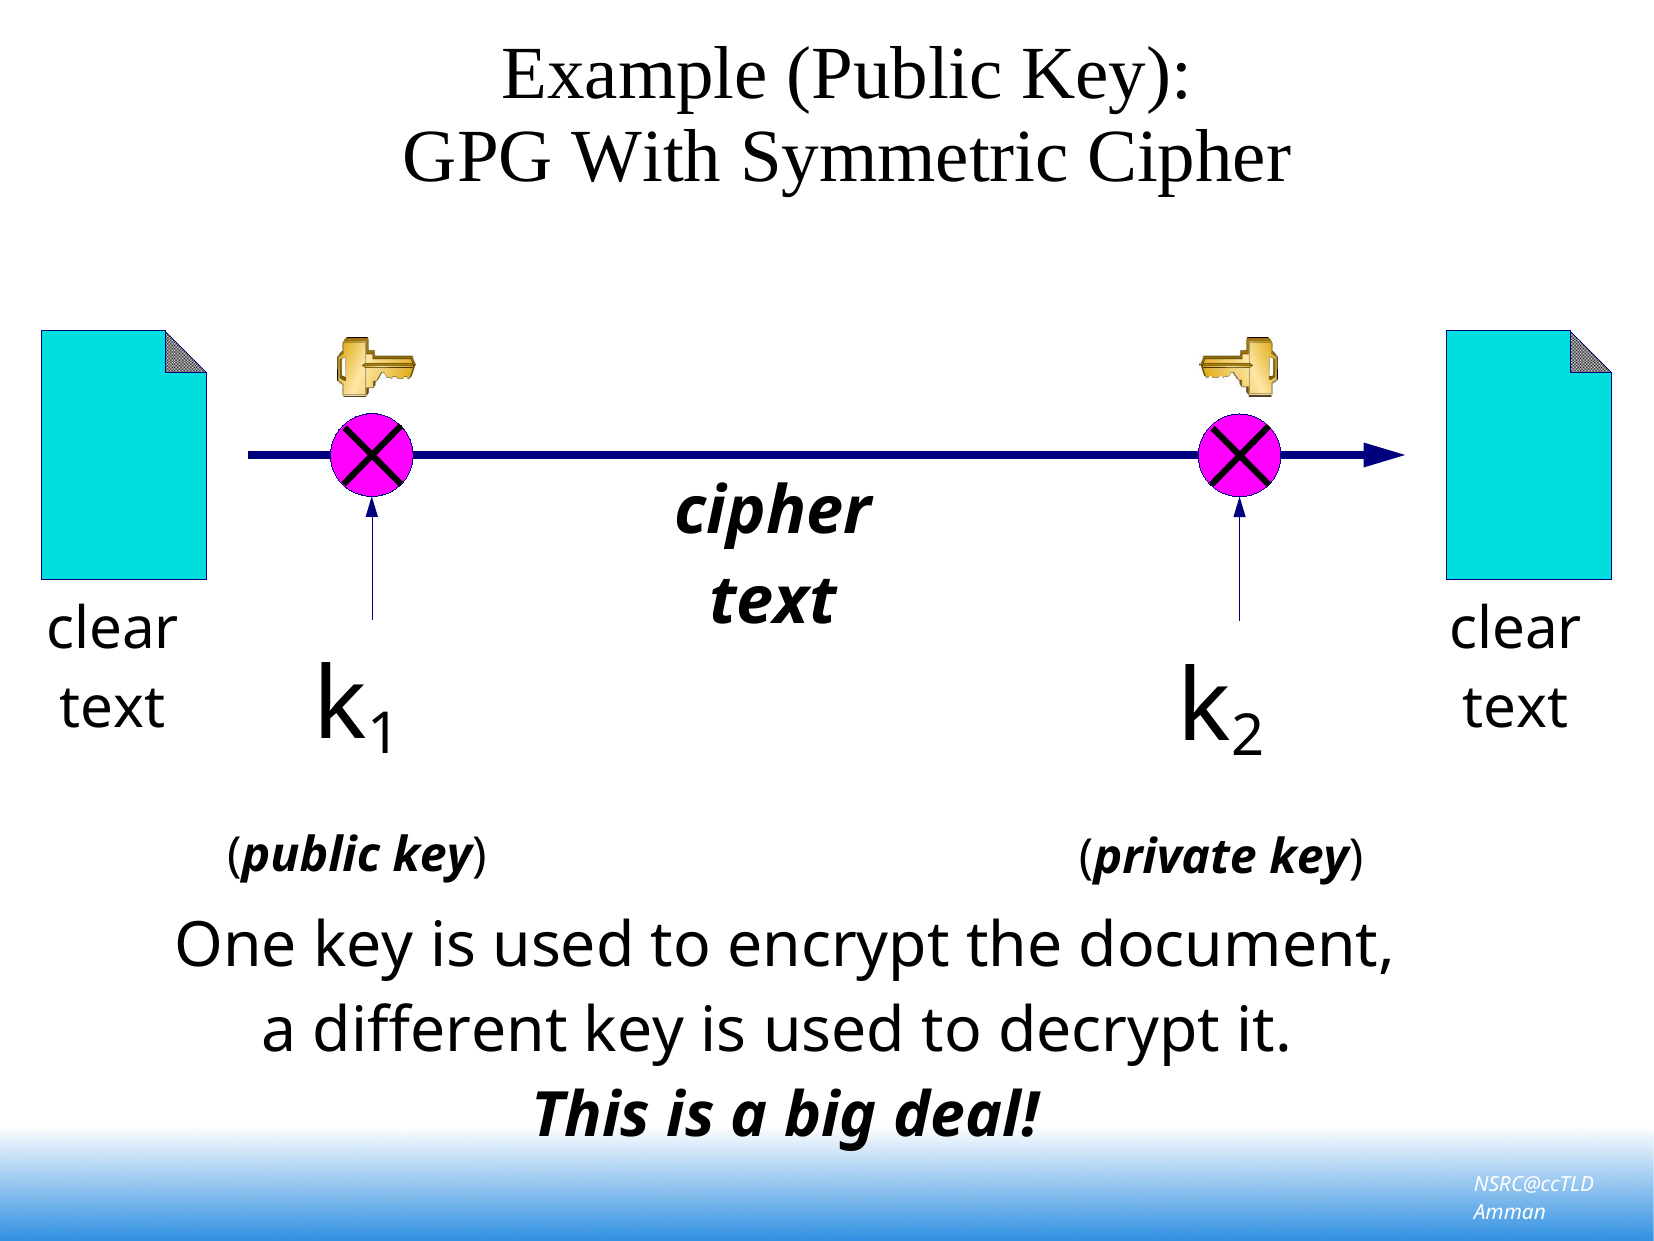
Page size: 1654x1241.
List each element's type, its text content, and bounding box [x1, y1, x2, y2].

text_box [1245, 429, 1281, 482]
picture [337, 337, 416, 397]
text_box One key is used to encrypt the document, a different key is used to decrypt it. This is a big deal! [174, 899, 1397, 1155]
text_box clear text [46, 585, 179, 745]
text_box clear text [1449, 586, 1583, 746]
text_box [1446, 330, 1612, 580]
picture [0, 1124, 1654, 1241]
picture [1199, 337, 1278, 397]
text_box k2 (private key) [1078, 633, 1364, 888]
text_box [330, 413, 398, 497]
text_box [41, 330, 207, 580]
text_box [1198, 413, 1266, 486]
text_box k1 (public key) [227, 631, 487, 887]
text_box [378, 429, 414, 481]
text_box [1213, 461, 1267, 497]
title Example (Public Key): GPG With Symmetric Cipher [82, 32, 1613, 221]
text_box cipher text [674, 461, 873, 644]
